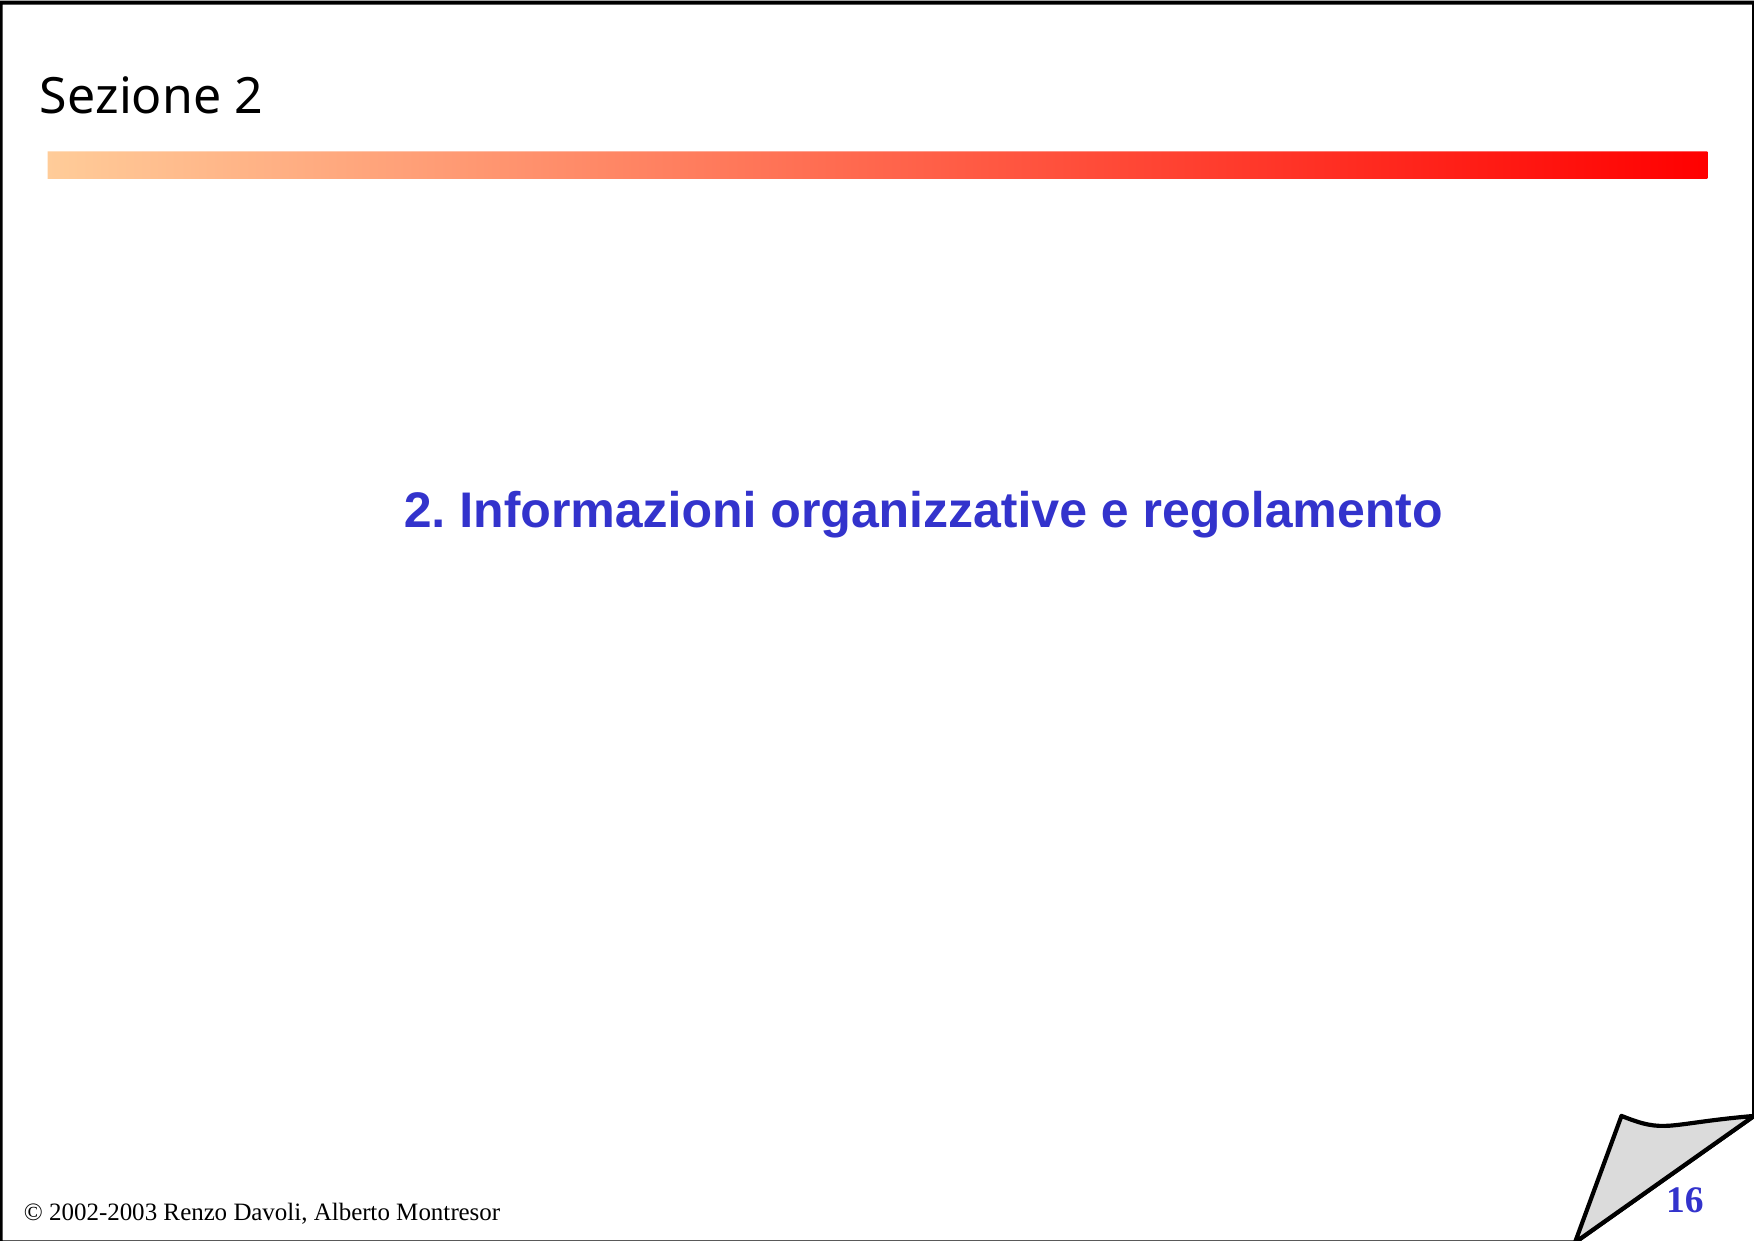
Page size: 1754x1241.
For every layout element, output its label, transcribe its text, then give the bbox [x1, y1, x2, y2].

subtitle 2. Informazioni organizzative e regolamento [58, 206, 1696, 815]
title Sezione 2 [40, 48, 1714, 144]
